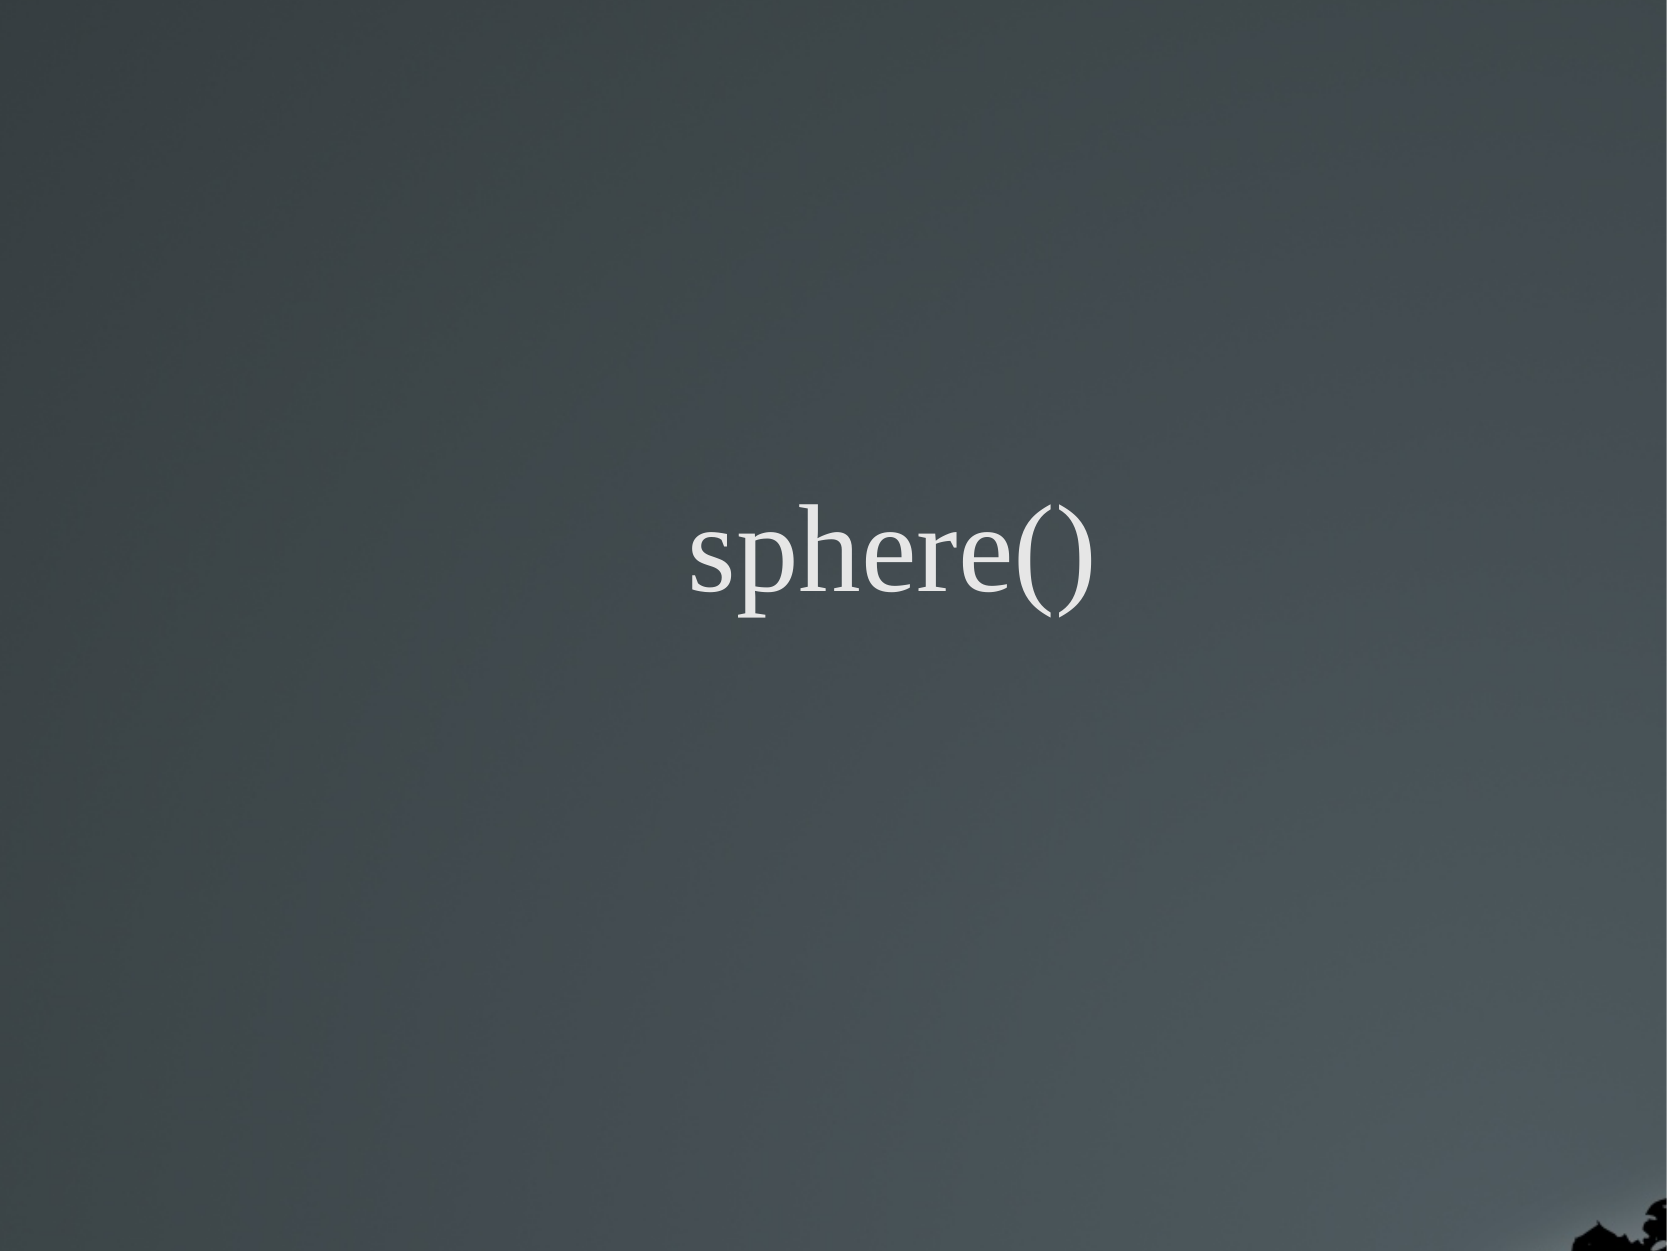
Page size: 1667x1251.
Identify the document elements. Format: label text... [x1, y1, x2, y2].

picture [0, 0, 1667, 1251]
list sphere() [142, 471, 1607, 745]
